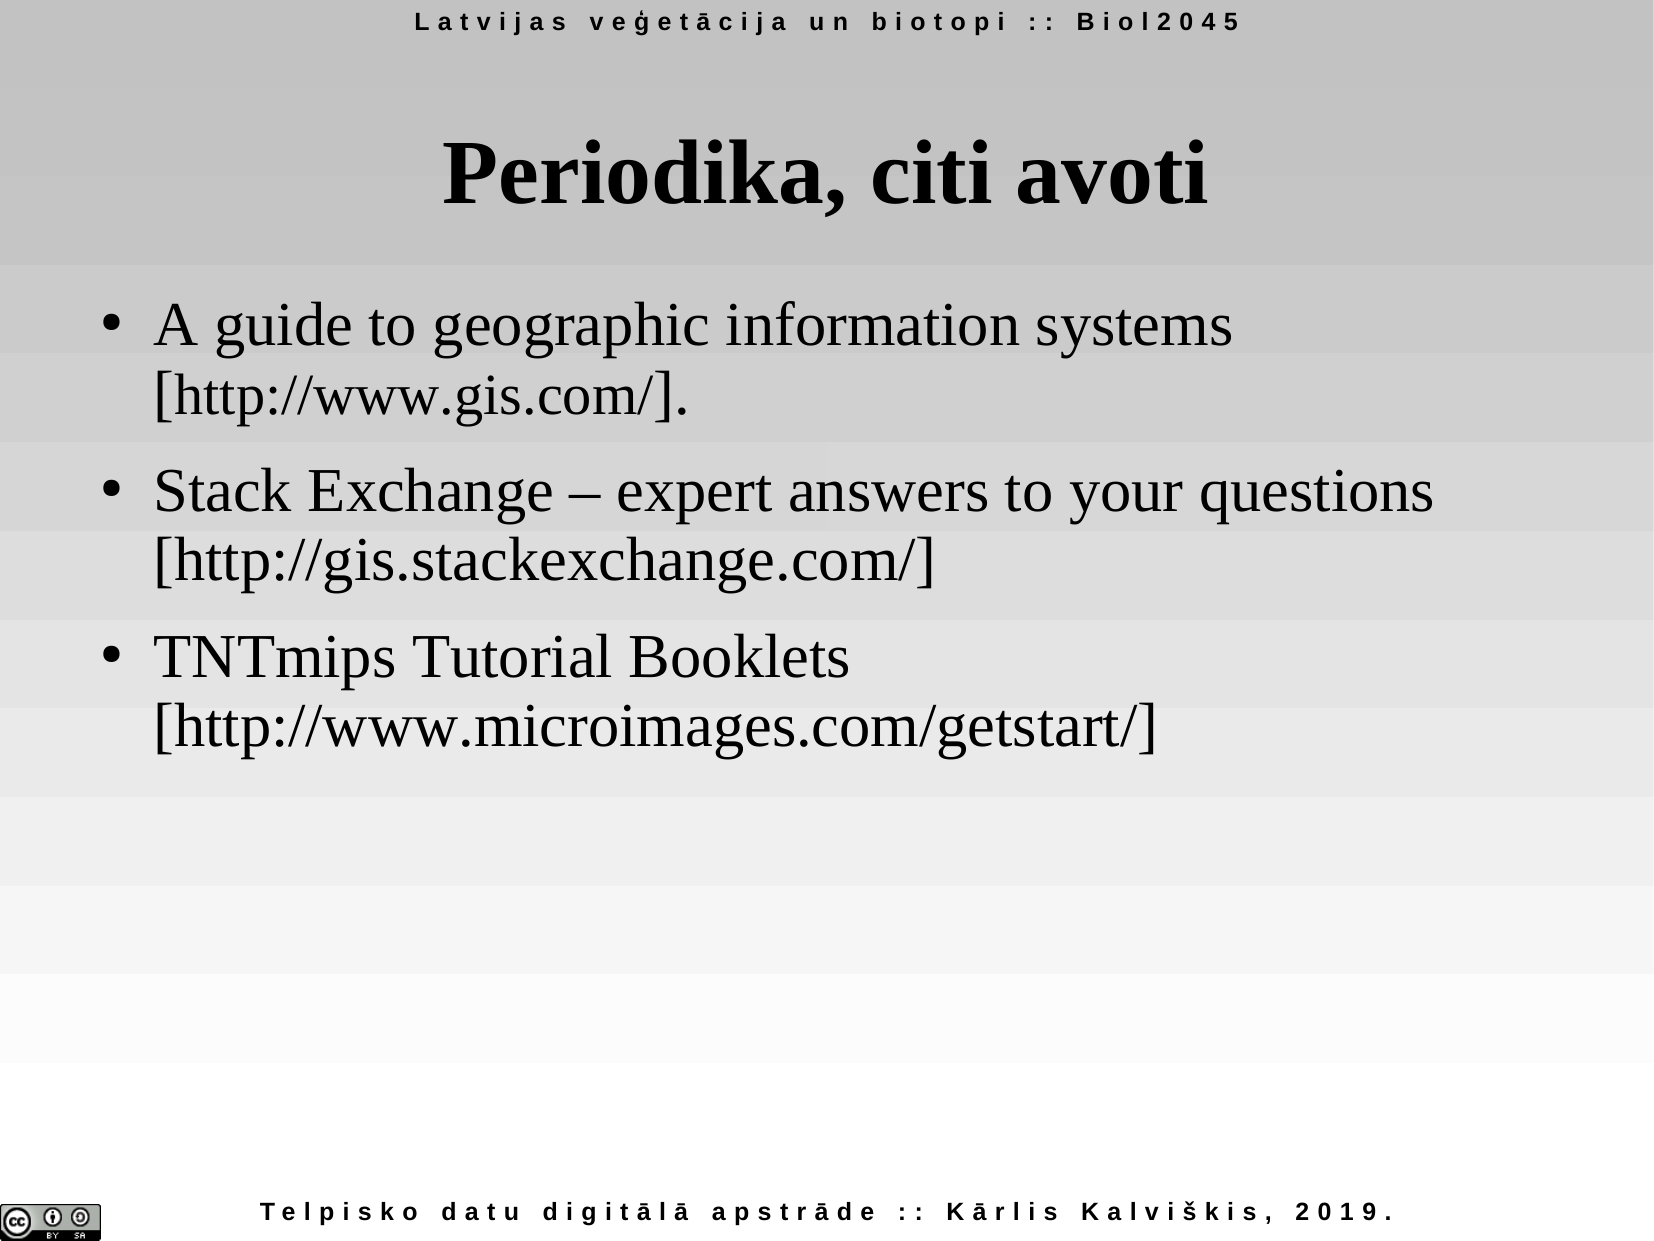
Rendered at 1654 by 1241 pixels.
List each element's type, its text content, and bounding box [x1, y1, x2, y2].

picture [0, 0, 1654, 1241]
list A guide to geographic information systems [http://www.gis.com/]. Stack Exchange – expert answers to your questions [http://gis.stackexchange.com/] TNTmips Tutorial Booklets [http://www.microimages.com/getstart/] [82, 289, 1571, 1098]
title Periodika, citi avoti [29, 49, 1625, 296]
